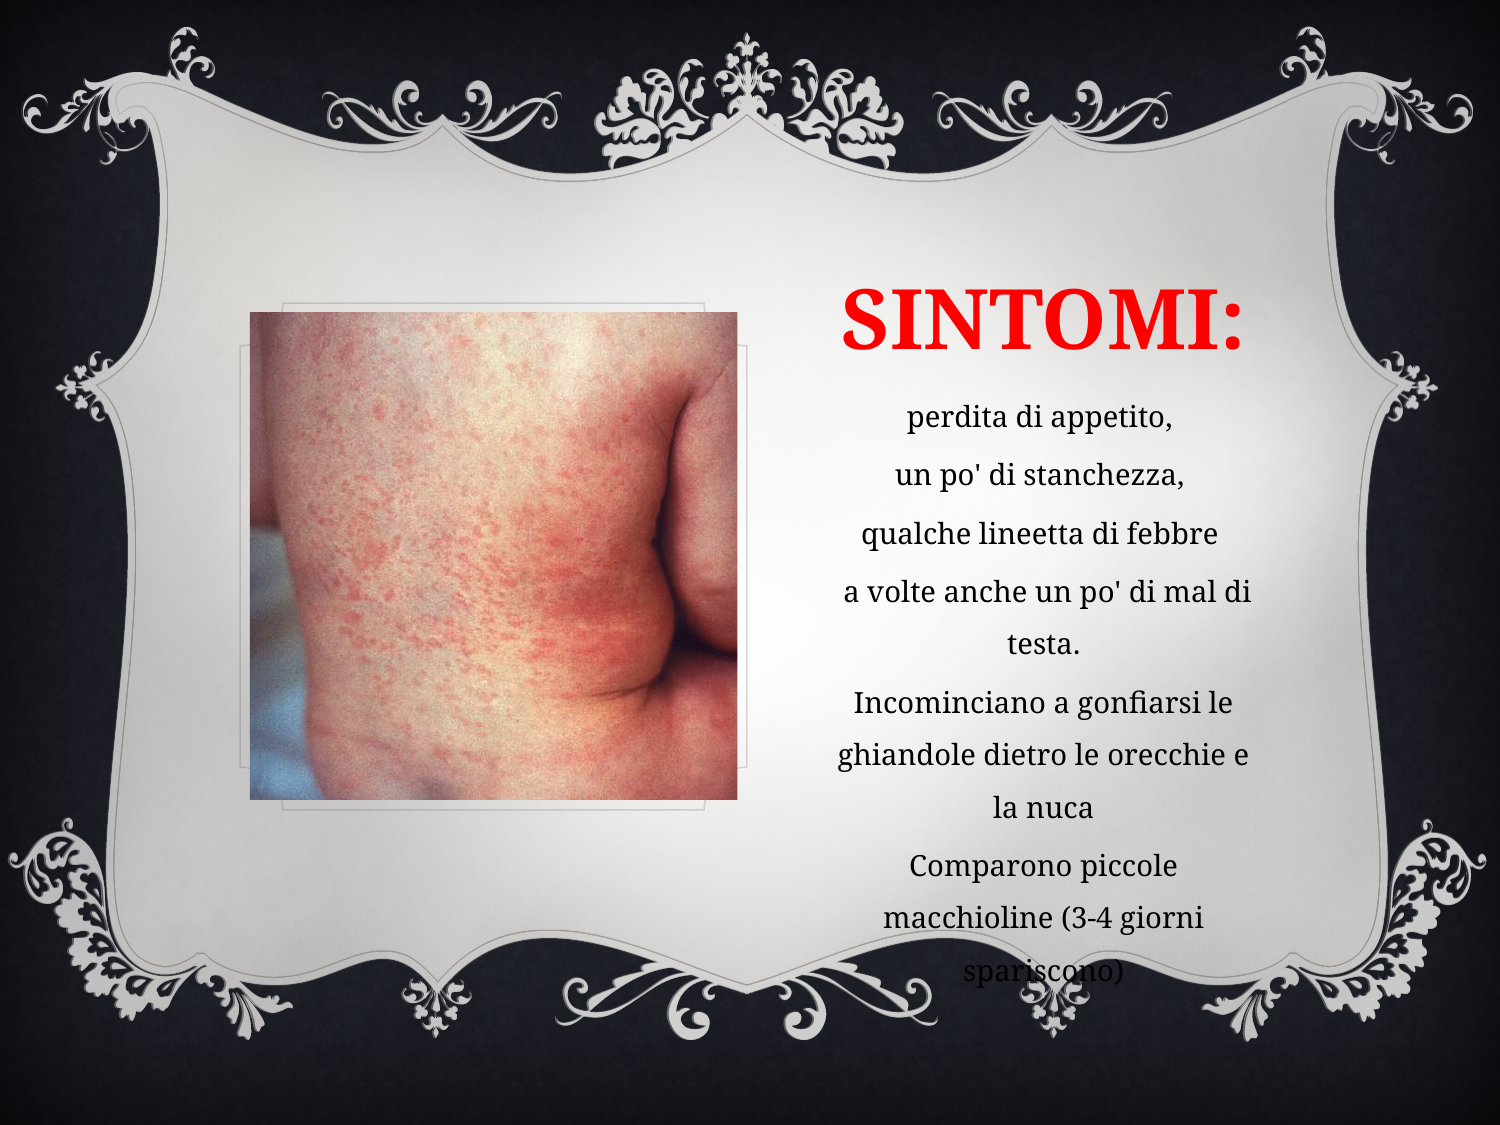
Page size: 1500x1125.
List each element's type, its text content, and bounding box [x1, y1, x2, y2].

picture [0, 0, 1500, 1125]
title Sintomi: [812, 275, 1275, 373]
list perdita di appetito, un po' di stanchezza, qualche lineetta di febbre a volte anche un po' di mal di testa. Incominciano a gonfiarsi le ghiandole dietro le orecchie e la nuca Comparono piccole macchioline (3-4 giorni spariscono) [812, 373, 1275, 846]
